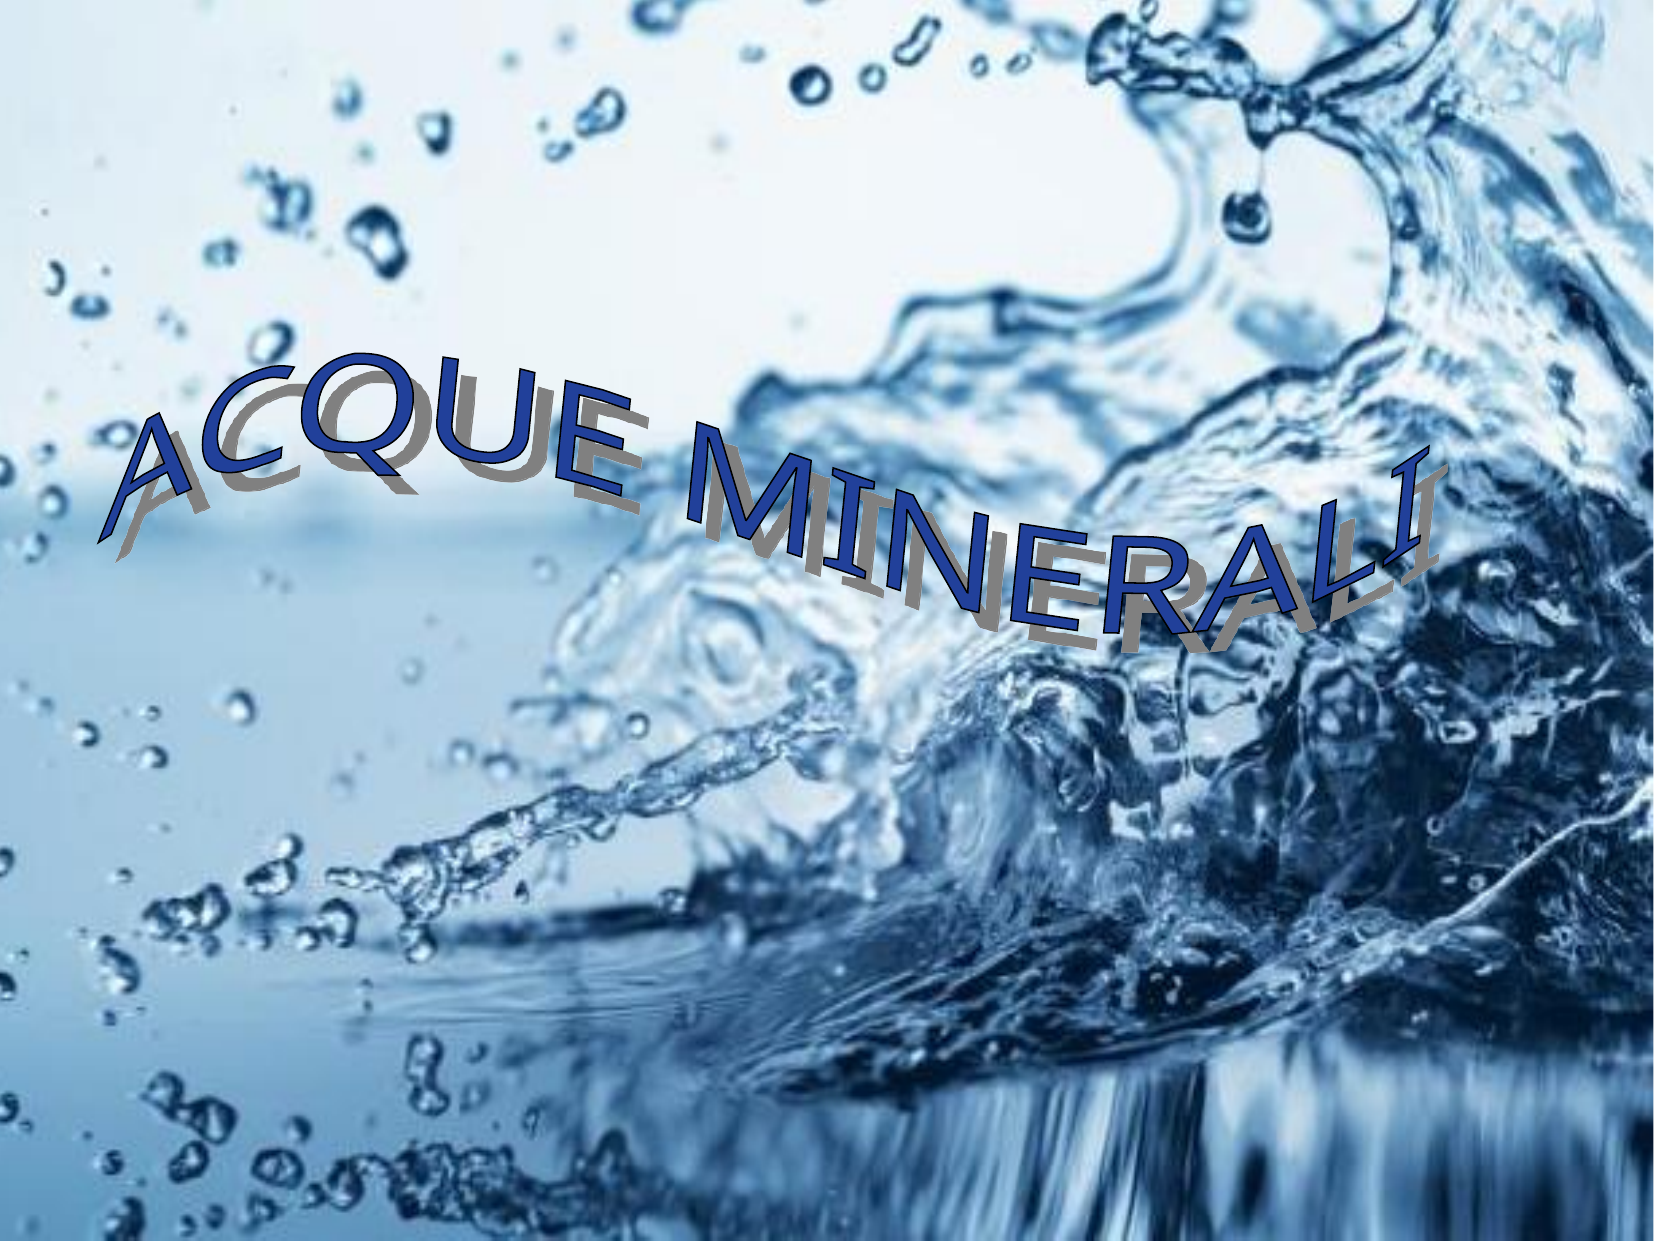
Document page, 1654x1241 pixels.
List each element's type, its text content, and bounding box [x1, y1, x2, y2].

text_box ACQUE MINERALI [687, 421, 812, 558]
text_box ACQUE MINERALI [1312, 499, 1375, 603]
text_box ACQUE MINERALI [98, 412, 192, 543]
text_box ACQUE MINERALI [1192, 524, 1298, 632]
text_box ACQUE MINERALI [1103, 536, 1190, 634]
text_box ACQUE MINERALI [886, 489, 989, 613]
text_box ACQUE MINERALI [202, 365, 295, 473]
text_box ACQUE MINERALI [1010, 523, 1087, 631]
text_box ACQUE MINERALI [823, 467, 875, 579]
text_box ACQUE MINERALI [436, 357, 535, 464]
text_box ACQUE MINERALI [1383, 446, 1429, 567]
picture [0, 0, 1654, 1241]
text_box ACQUE MINERALI [301, 353, 414, 476]
text_box ACQUE MINERALI [556, 380, 631, 496]
